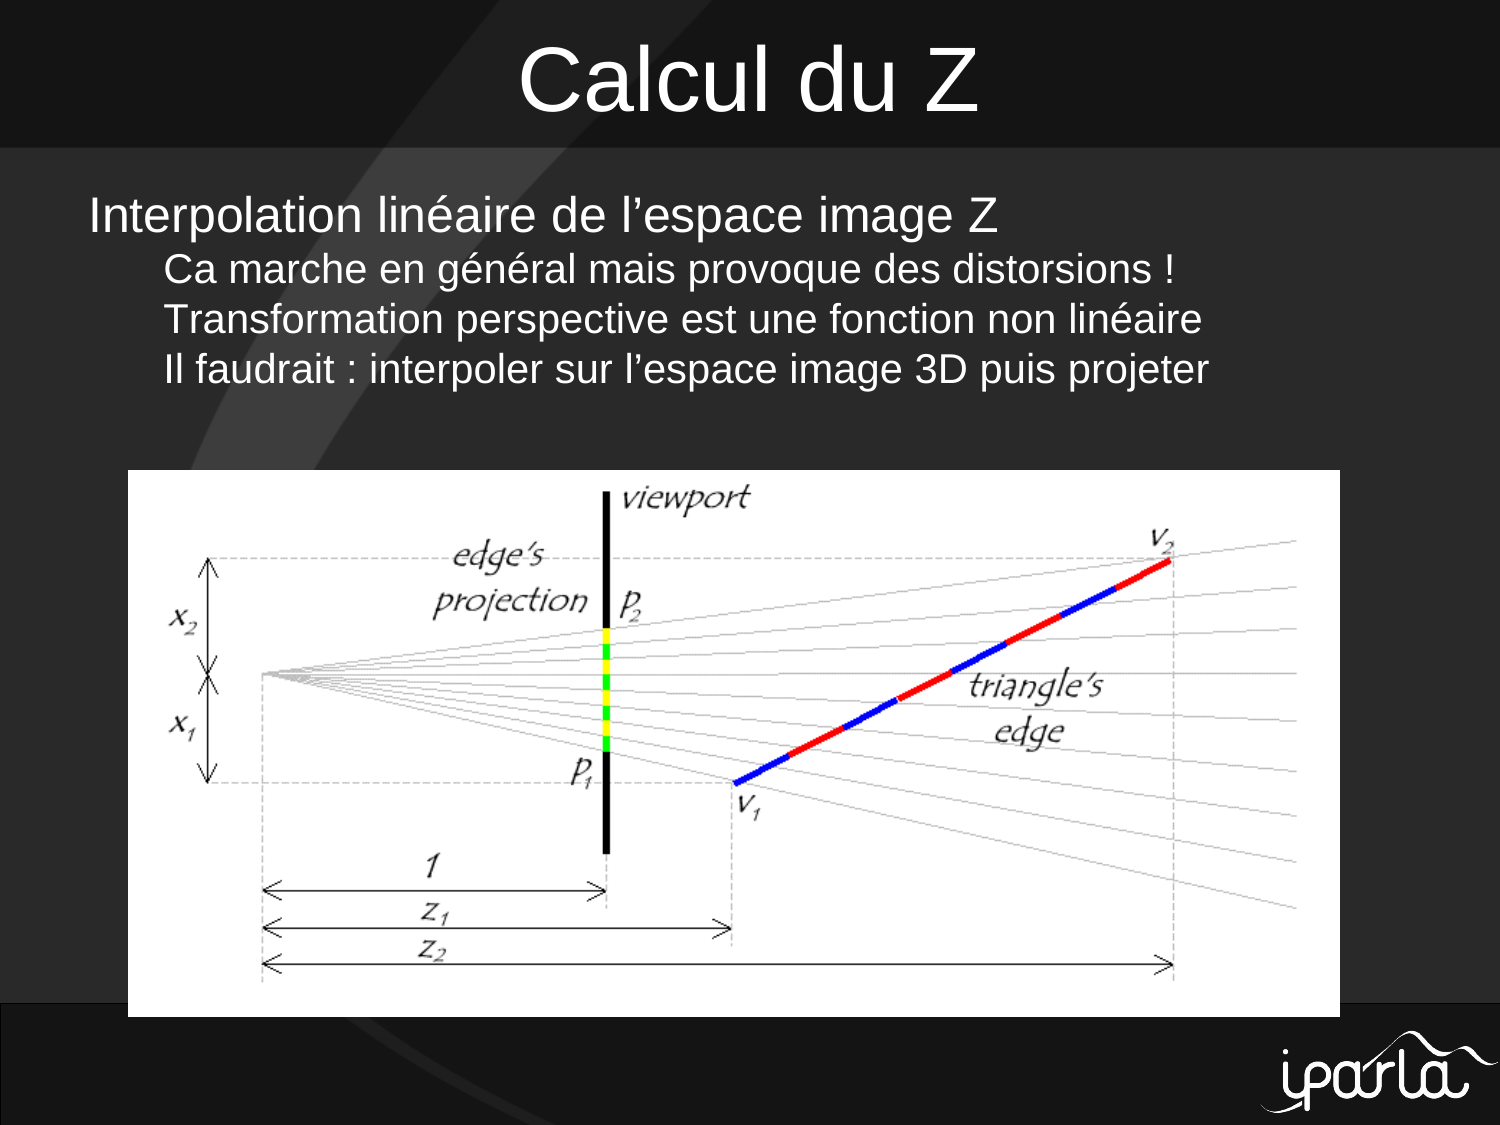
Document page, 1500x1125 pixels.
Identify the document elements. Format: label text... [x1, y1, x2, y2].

picture [0, 0, 1500, 1003]
picture [1, 1004, 1500, 1125]
list Interpolation linéaire de l’espace image Z Ca marche en général mais provoque des distorsions ! Transformation perspective est une fonction non linéaire Il faudrait : interpoler sur l’espace image 3D puis projeter [75, 180, 1425, 1018]
title Calcul du Z [75, 24, 1425, 155]
